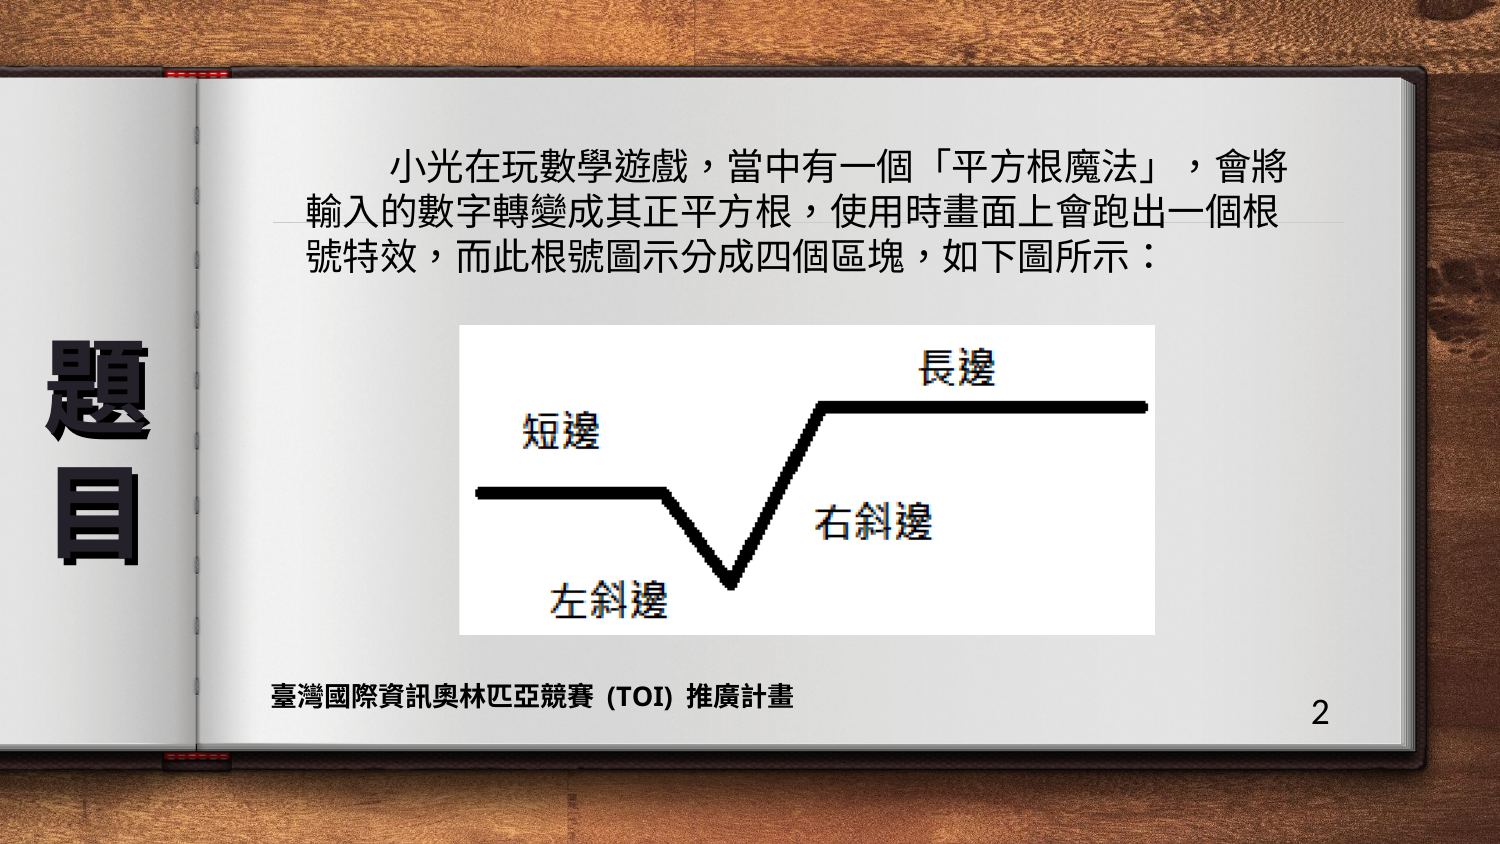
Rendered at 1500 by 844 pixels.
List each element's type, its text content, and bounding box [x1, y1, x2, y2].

text_box [1295, 672, 1386, 737]
text_box 小光在玩數學遊戲，當中有一個「平方根魔法」，會將輸入的數字轉變成其正平方根，使用時畫面上會跑出一個根號特效，而此根號圖示分成四個區塊，如下圖所示： [290, 135, 1324, 285]
title 題 目 [28, 306, 210, 552]
picture [459, 325, 1155, 635]
